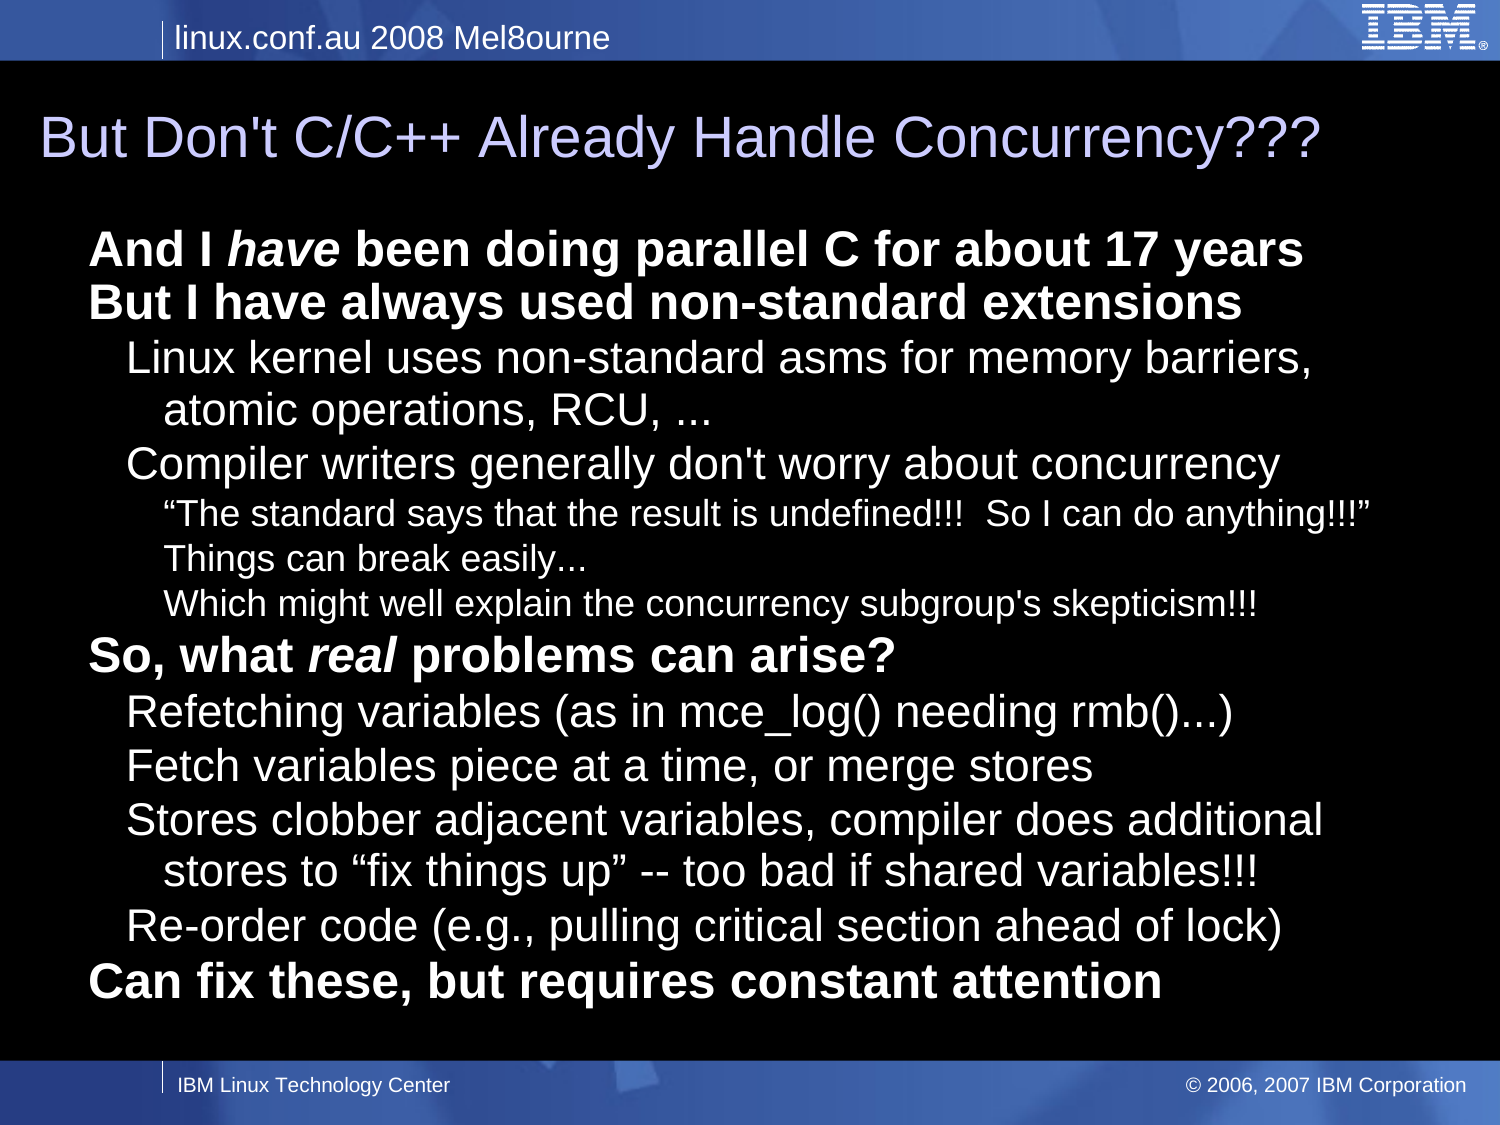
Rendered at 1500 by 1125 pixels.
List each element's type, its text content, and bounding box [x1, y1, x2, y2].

list And I have been doing parallel C for about 17 years But I have always used non-standard extensions Linux kernel uses non-standard asms for memory barriers, atomic operations, RCU, ... Compiler writers generally don't worry about concurrency “The standard says that the result is undefined!!! So I can do anything!!!” Things can break easily... Which might well explain the concurrency subgroup's skepticism!!! So, what real problems can arise? Refetching variables (as in mce_log() needing rmb()...) Fetch variables piece at a time, or merge stores Stores clobber adjacent variables, compiler does additional stores to “fix things up” -- too bad if shared variables!!! Re-order code (e.g., pulling critical section ahead of lock) Can fix these, but requires constant attention [73, 218, 1438, 1061]
picture [0, 1061, 1500, 1125]
title But Don't C/C++ Already Handle Concurrency??? [25, 94, 1378, 177]
picture [0, 0, 1500, 60]
